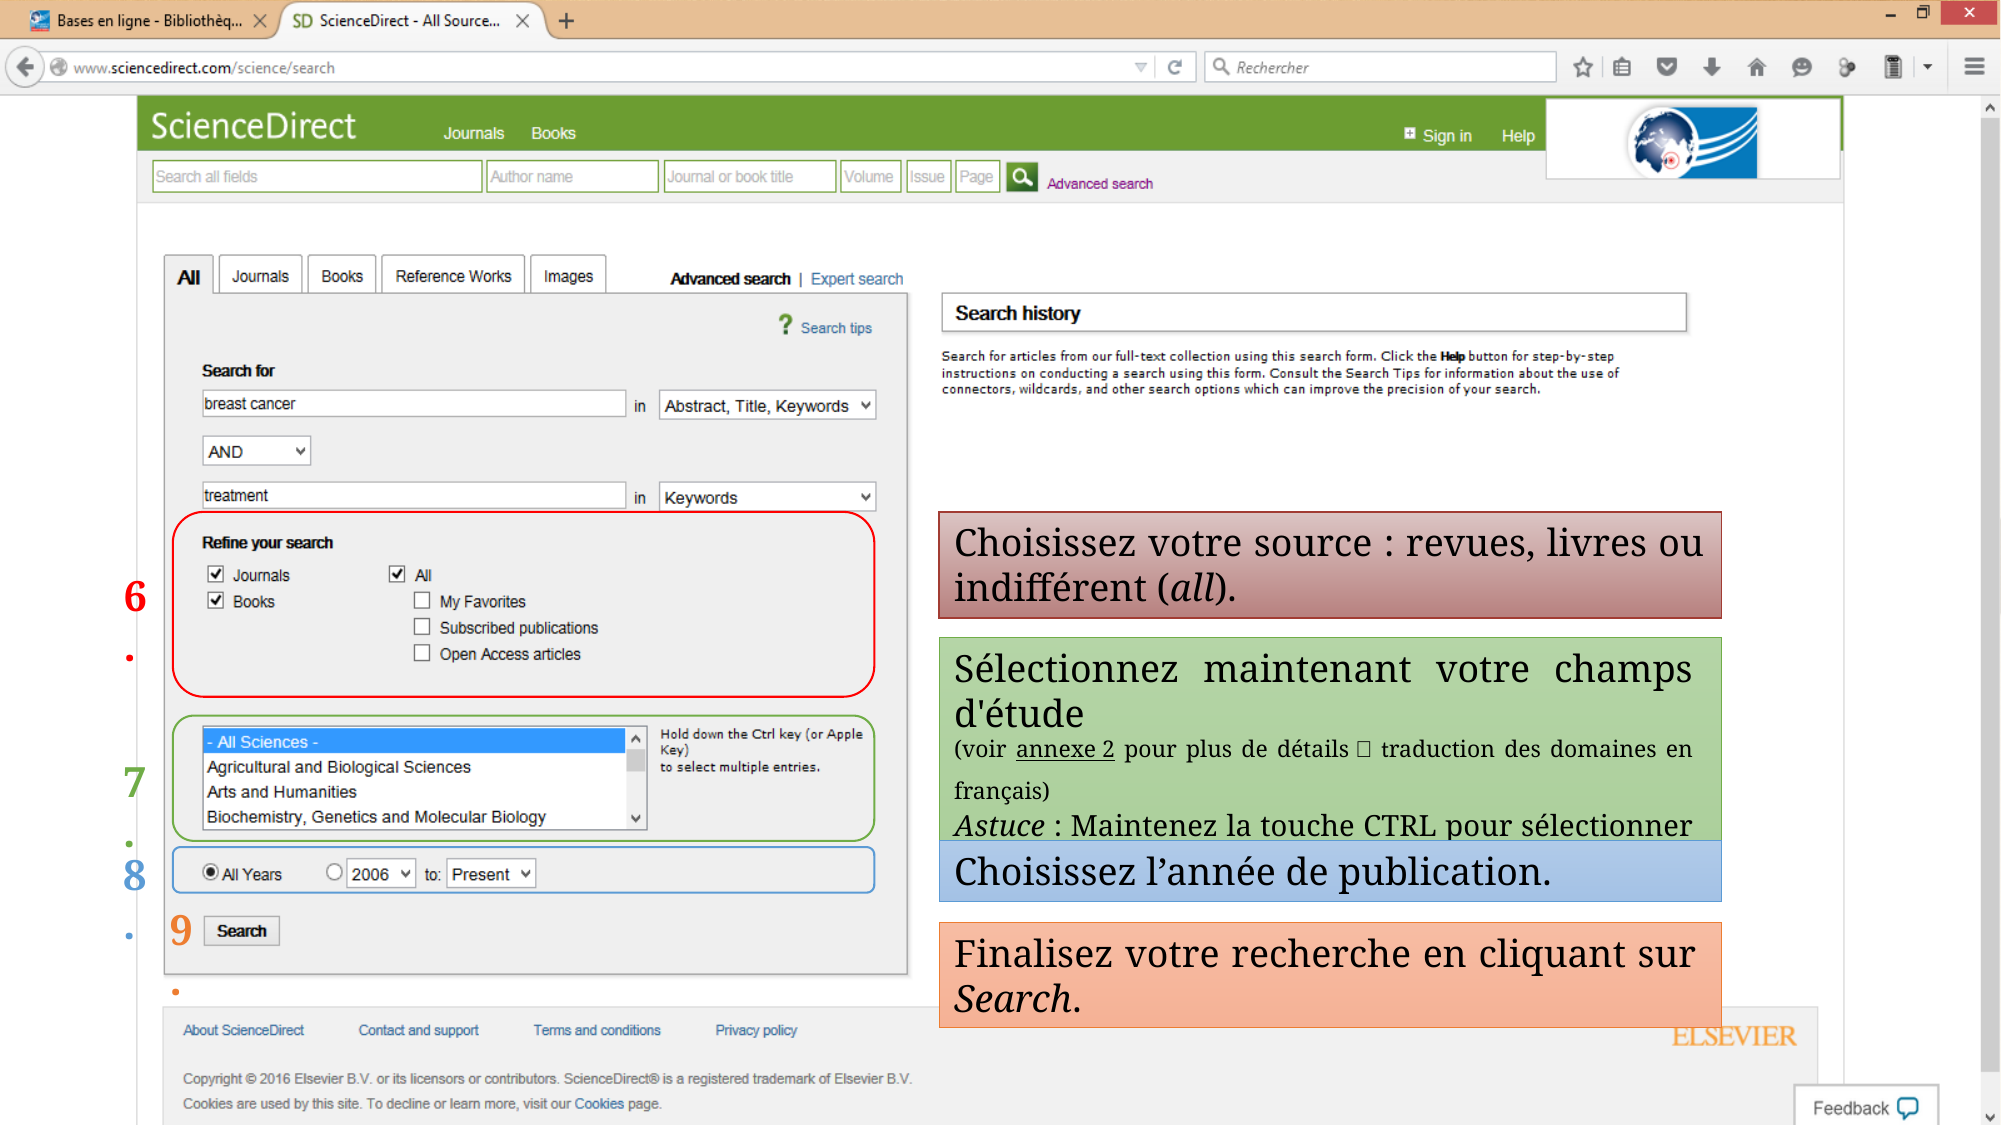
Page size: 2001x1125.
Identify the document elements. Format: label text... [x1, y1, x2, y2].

text_box Sélectionnez maintenant votre champs d'étude (voir annexe 2 pour plus de détails  traduction des domaines en français) Astuce : Maintenez la touche CTRL pour sélectionner plusieurs champs d’études. [939, 637, 1722, 815]
text_box 7. [108, 748, 171, 815]
picture [0, 1, 2000, 1125]
text_box 6. [108, 562, 174, 629]
text_box 9. [154, 896, 220, 962]
text_box Finalisez votre recherche en cliquant sur Search. [939, 922, 1722, 983]
text_box 8. [108, 840, 173, 907]
text_box Choisissez l’année de publication. [939, 840, 1722, 902]
text_box Choisissez votre source : revues, livres ou indifférent (all). [939, 511, 1722, 618]
